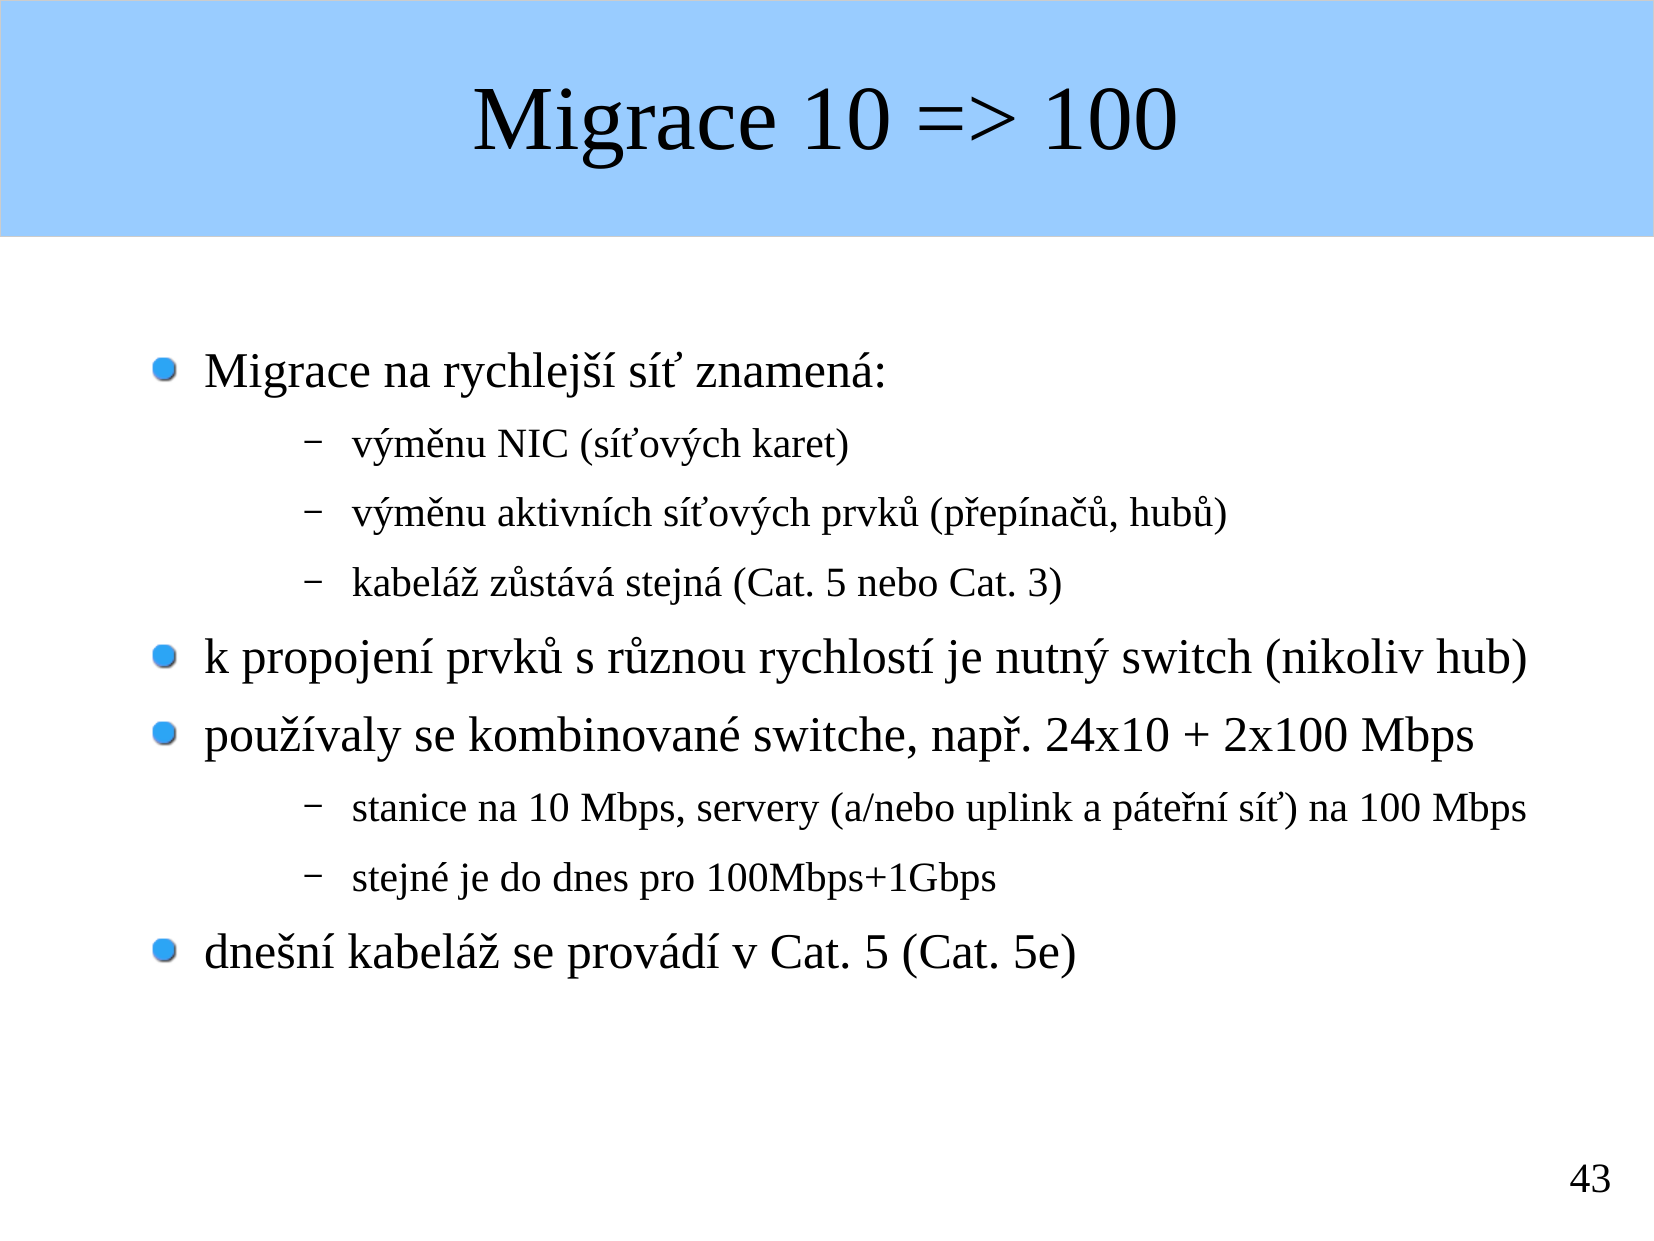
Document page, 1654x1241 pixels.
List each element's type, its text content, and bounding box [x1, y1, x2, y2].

title Migrace 10 => 100 [0, 0, 1654, 237]
list Migrace na rychlejší síť znamená: výměnu NIC (síťových karet) výměnu aktivních síťových prvků (přepínačů, hubů) kabeláž zůstává stejná (Cat. 5 nebo Cat. 3) k propojení prvků s různou rychlostí je nutný switch (nikoliv hub) používaly se kombinované switche, např. 24x10 + 2x100 Mbps stanice na 10 Mbps, servery (a/nebo uplink a páteřní síť) na 100 Mbps stejné je do dnes pro 100Mbps+1Gbps dnešní kabeláž se provádí v Cat. 5 (Cat. 5e) [115, 342, 1560, 1199]
